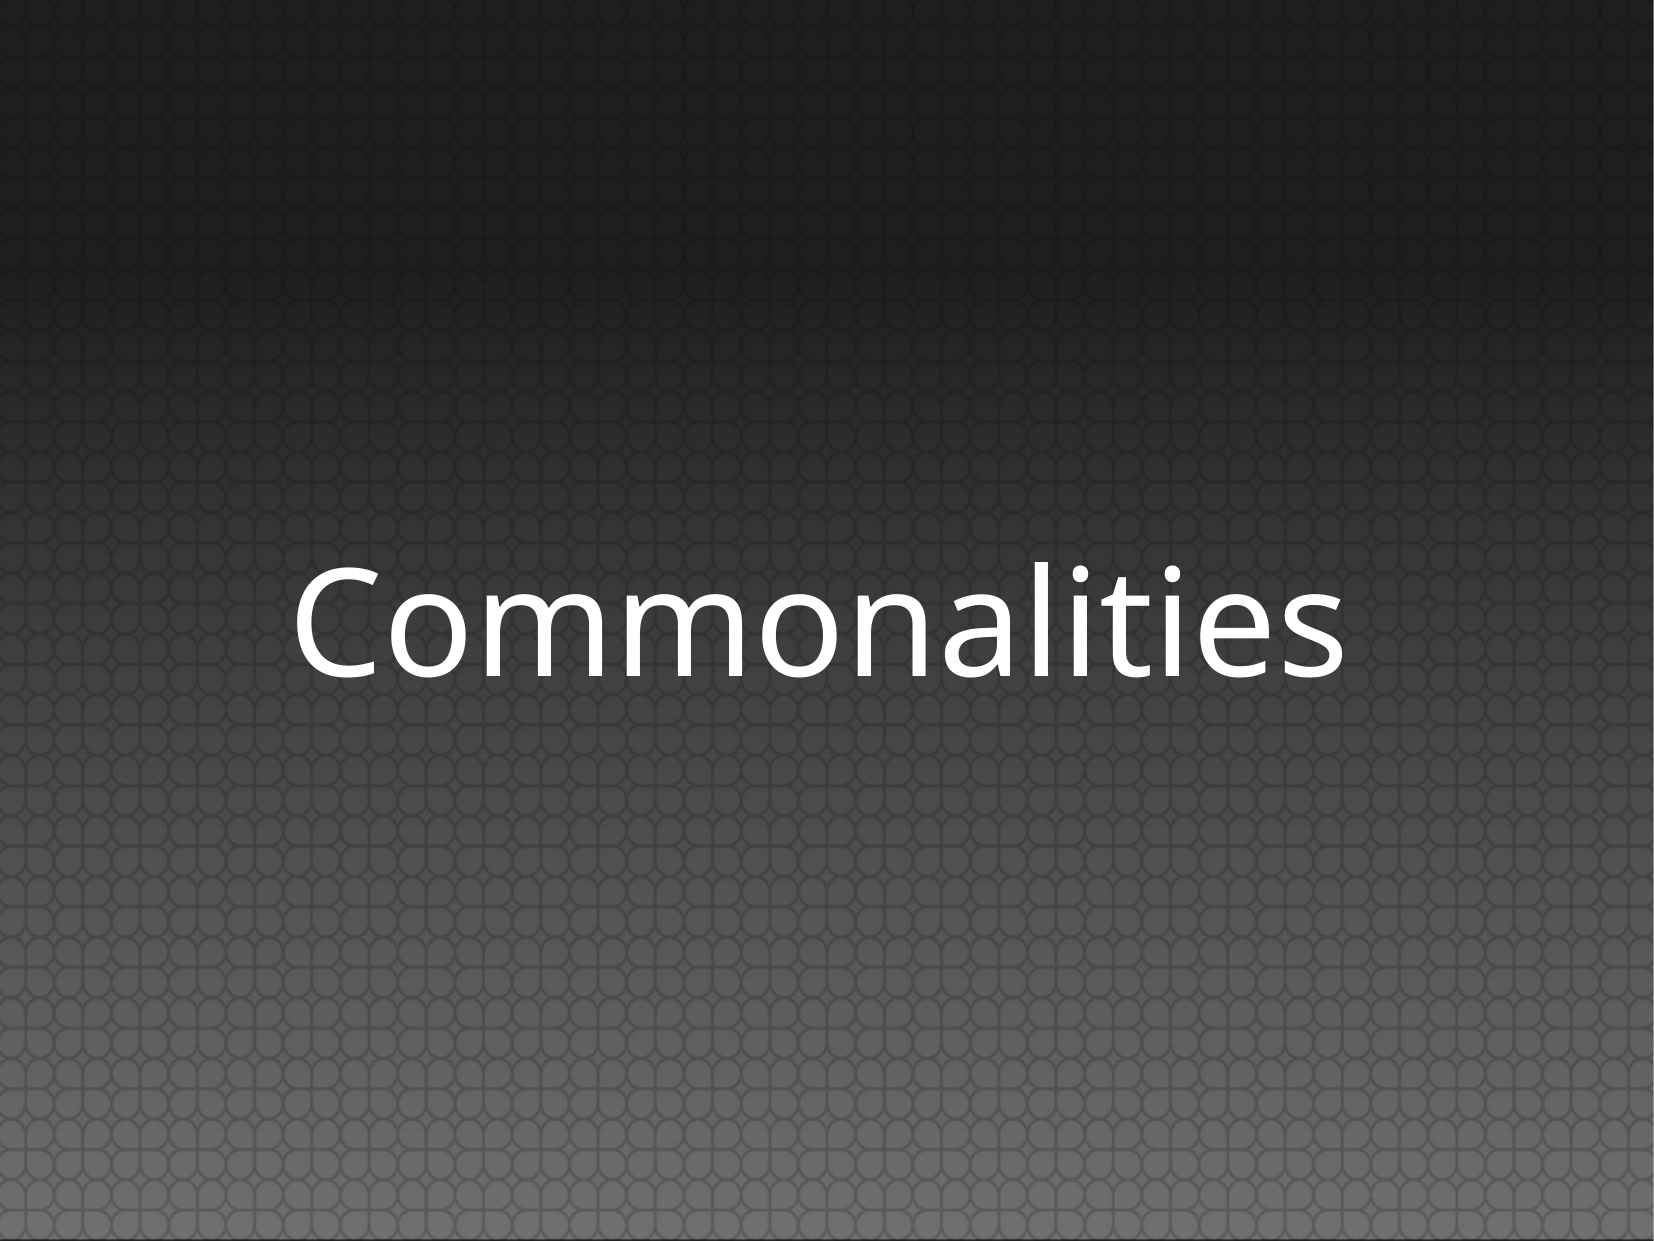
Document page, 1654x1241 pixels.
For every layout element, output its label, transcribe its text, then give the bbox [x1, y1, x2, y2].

title Commonalities [75, 525, 1564, 713]
picture [0, 0, 1654, 1241]
